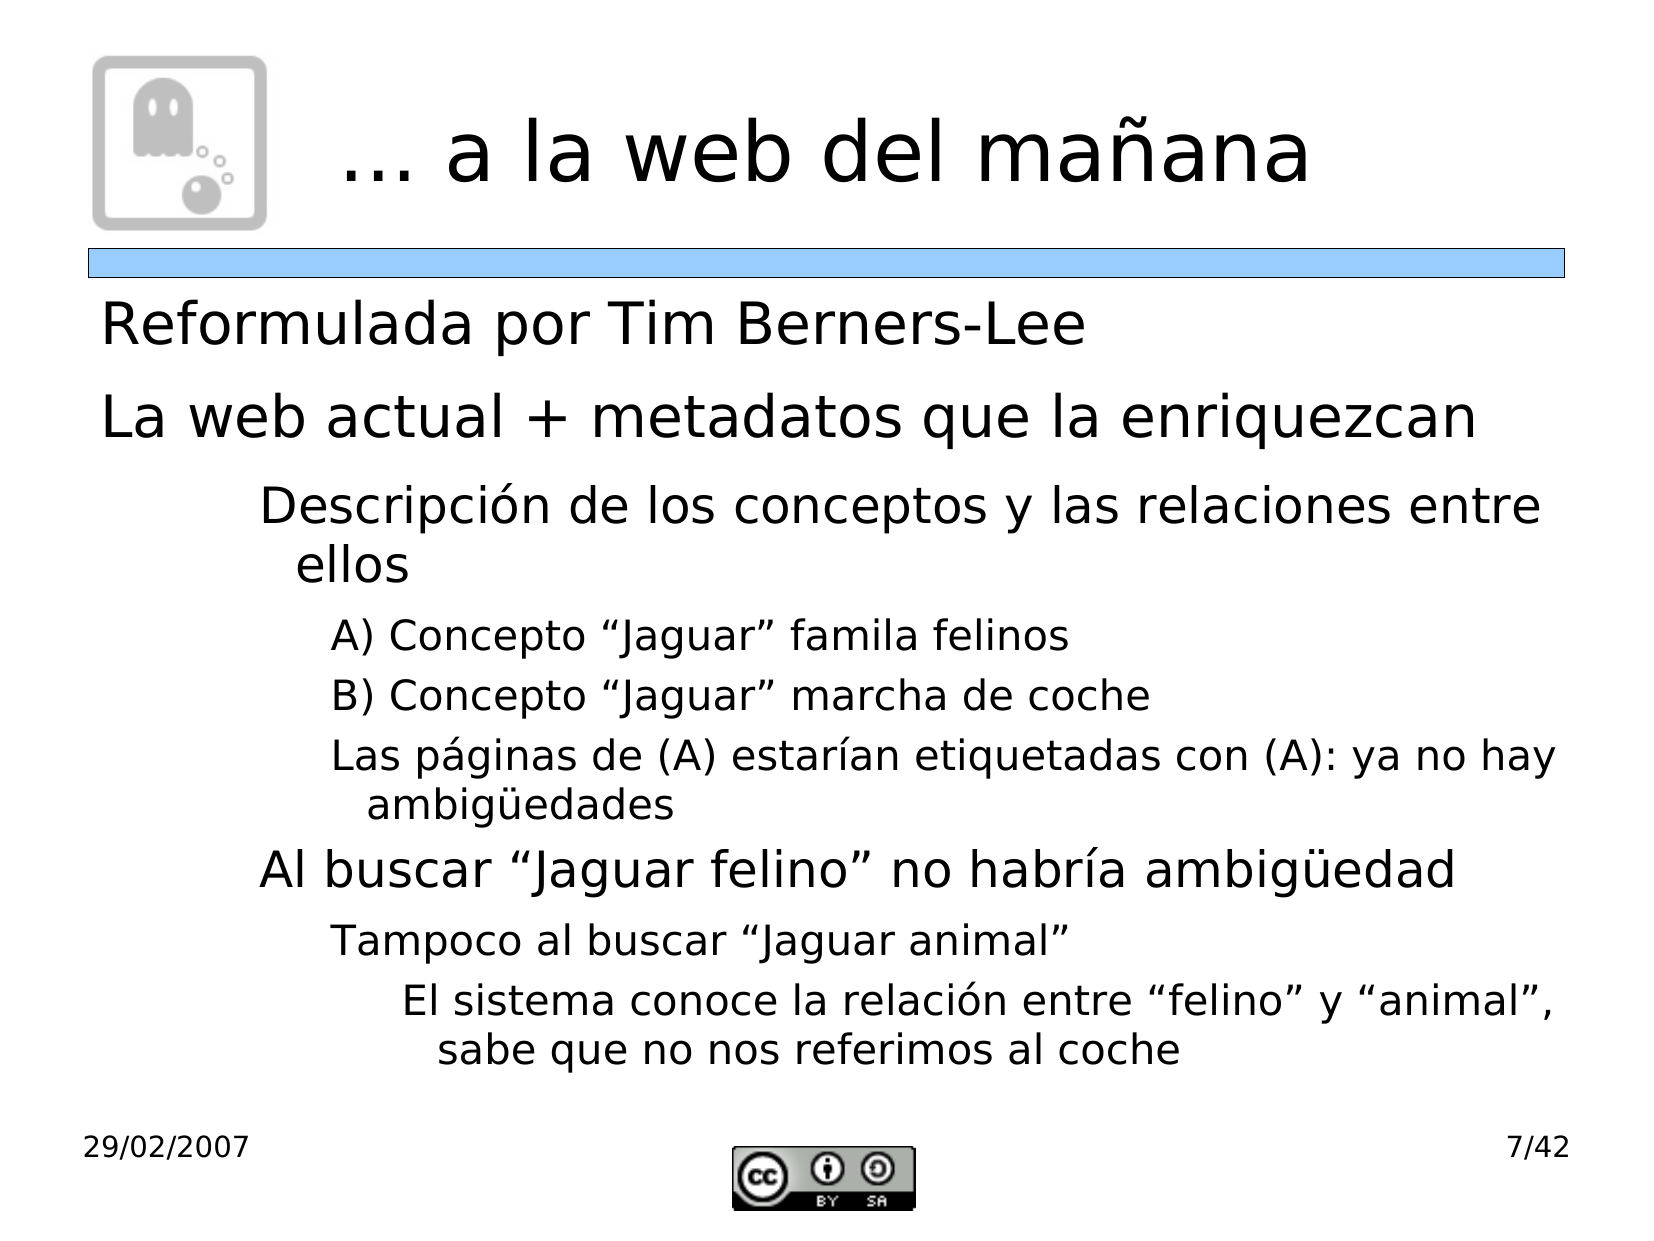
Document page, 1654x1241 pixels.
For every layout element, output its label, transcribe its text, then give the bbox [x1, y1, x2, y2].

list Reformulada por Tim Berners-Lee La web actual + metadatos que la enriquezcan Descripción de los conceptos y las relaciones entre ellos A) Concepto “Jaguar” famila felinos B) Concepto “Jaguar” marcha de coche Las páginas de (A) estarían etiquetadas con (A): ya no hay ambigüedades Al buscar “Jaguar felino” no habría ambigüedad Tampoco al buscar “Jaguar animal” El sistema conoce la relación entre “felino” y “animal”, sabe que no nos referimos al coche [82, 290, 1571, 1094]
picture [732, 1146, 916, 1211]
title ... a la web del mañana [82, 56, 1571, 250]
